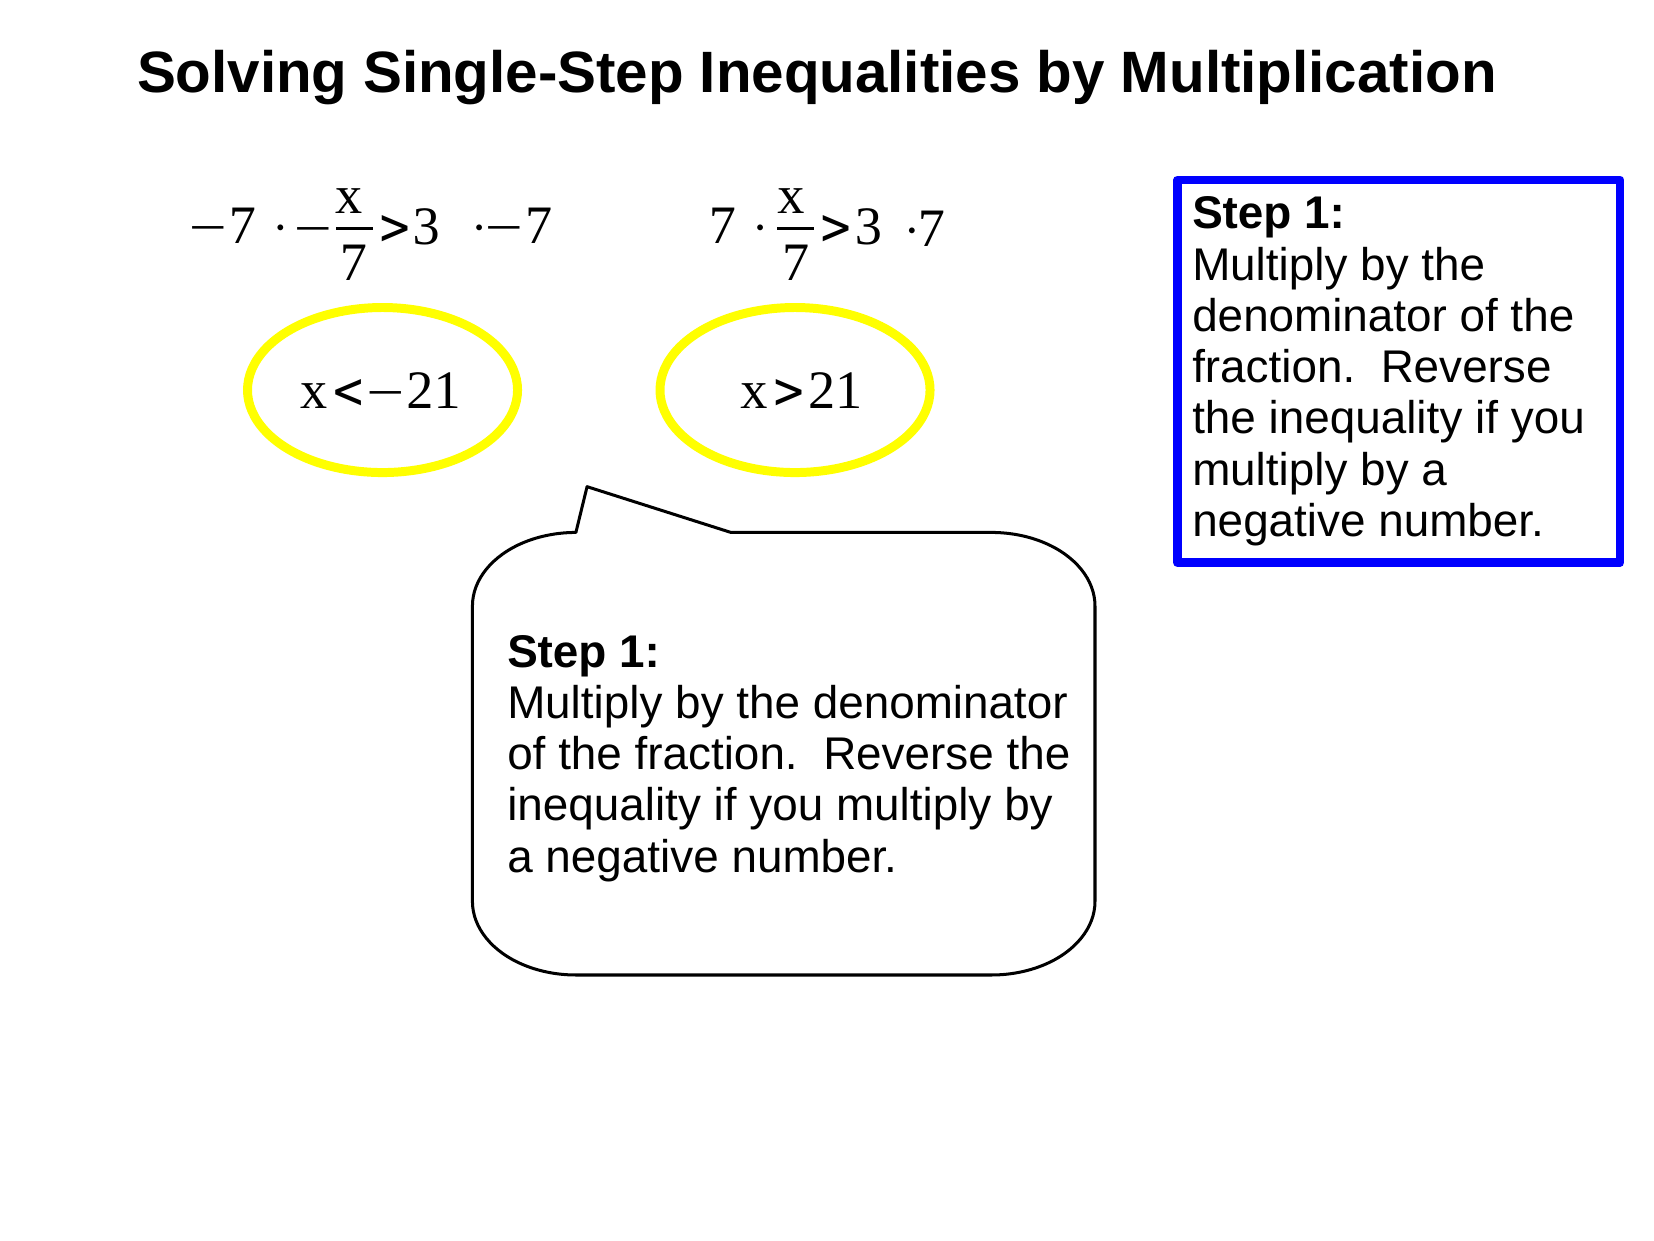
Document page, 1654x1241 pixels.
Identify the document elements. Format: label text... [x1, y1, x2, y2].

chart [732, 360, 869, 421]
text_box Step 1: Multiply by the denominator of the fraction. Reverse the inequality if you multiply by a negative number. [1177, 180, 1636, 1241]
text_box Step 1: Multiply by the denominator of the fraction. Reverse the inequality if you multiply by a negative number. [472, 486, 1096, 976]
chart [180, 164, 888, 293]
chart [292, 360, 468, 421]
text_box Step 1: Multiply by the denominator of the fraction. Reverse the inequality if you multiply by a negative number. [1182, 184, 1616, 558]
text_box Solving Single-Step Inequalities by Multiplication [45, 32, 1591, 181]
chart [890, 197, 953, 258]
